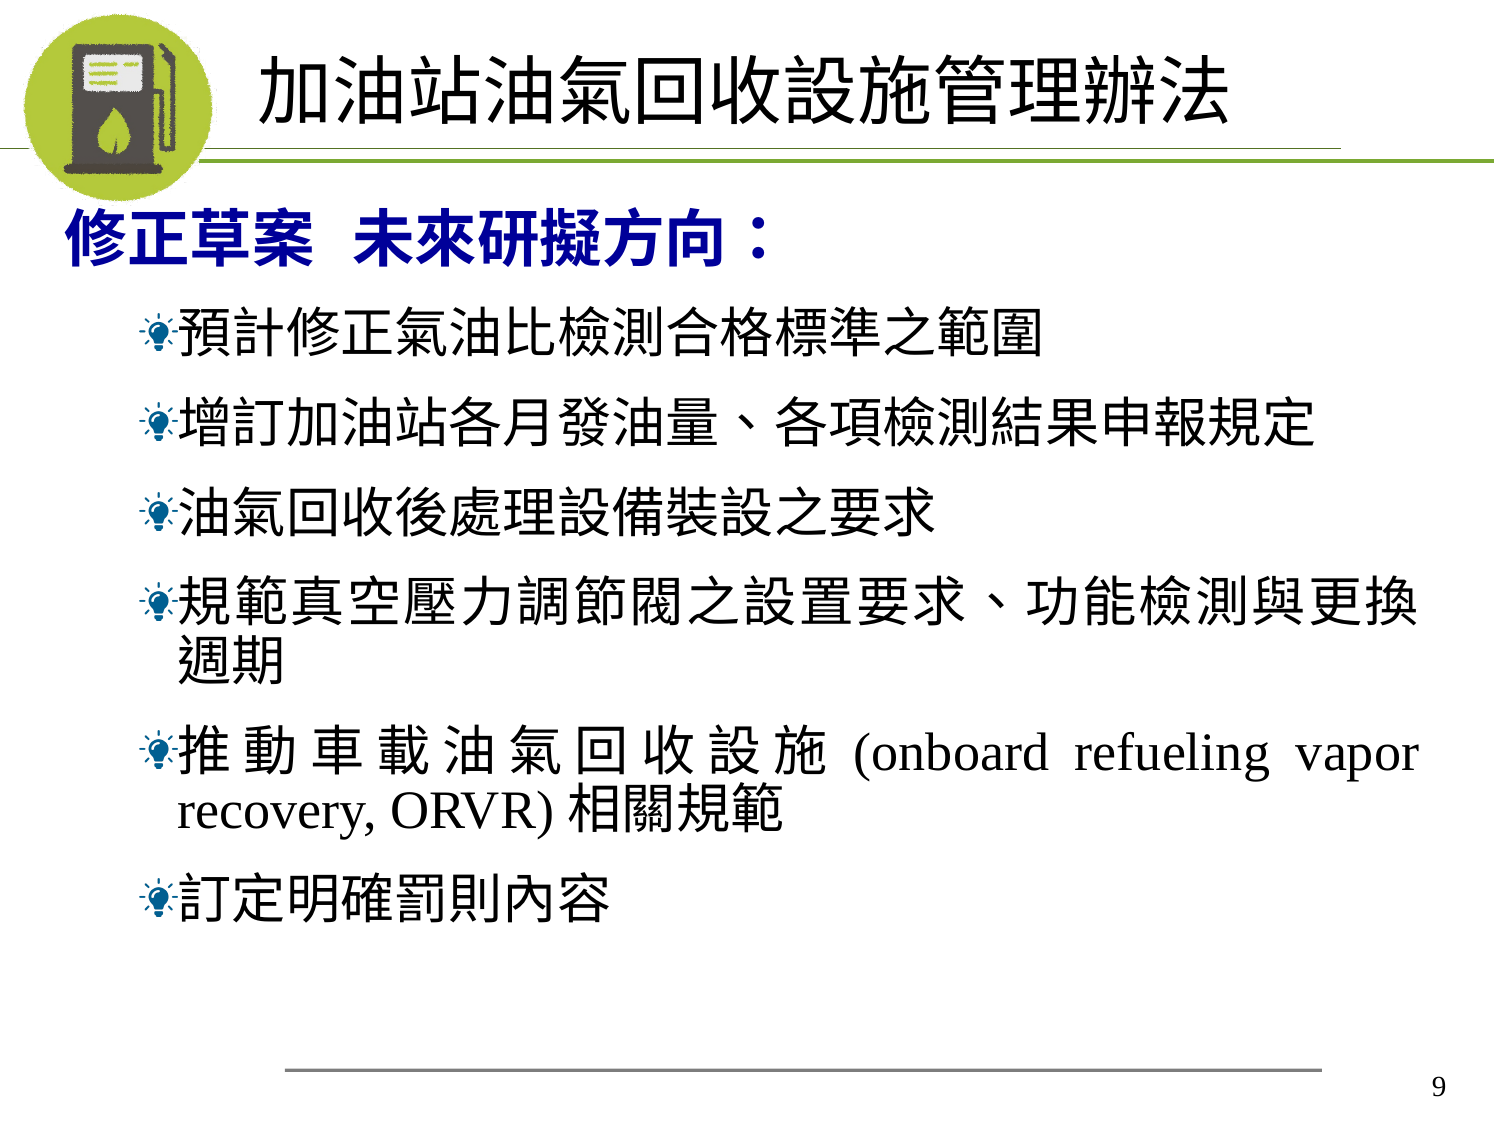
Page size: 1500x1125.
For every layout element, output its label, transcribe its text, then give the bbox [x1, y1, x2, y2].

list 修正草案 未來研擬方向： 預計修正氣油比檢測合格標準之範圍 增訂加油站各月發油量、各項檢測結果申報規定 油氣回收後處理設備裝設之要求 規範真空壓力調節閥之設置要求、功能檢測與更換週期 推動車載油氣回收設施(onboard refueling vapor recovery, ORVR)相關規範 訂定明確罰則內容 [50, 200, 1436, 1038]
picture [17, 7, 219, 208]
title 加油站油氣回收設施管理辦法 [242, 40, 1465, 149]
slide_number <編號> [1396, 1046, 1483, 1123]
